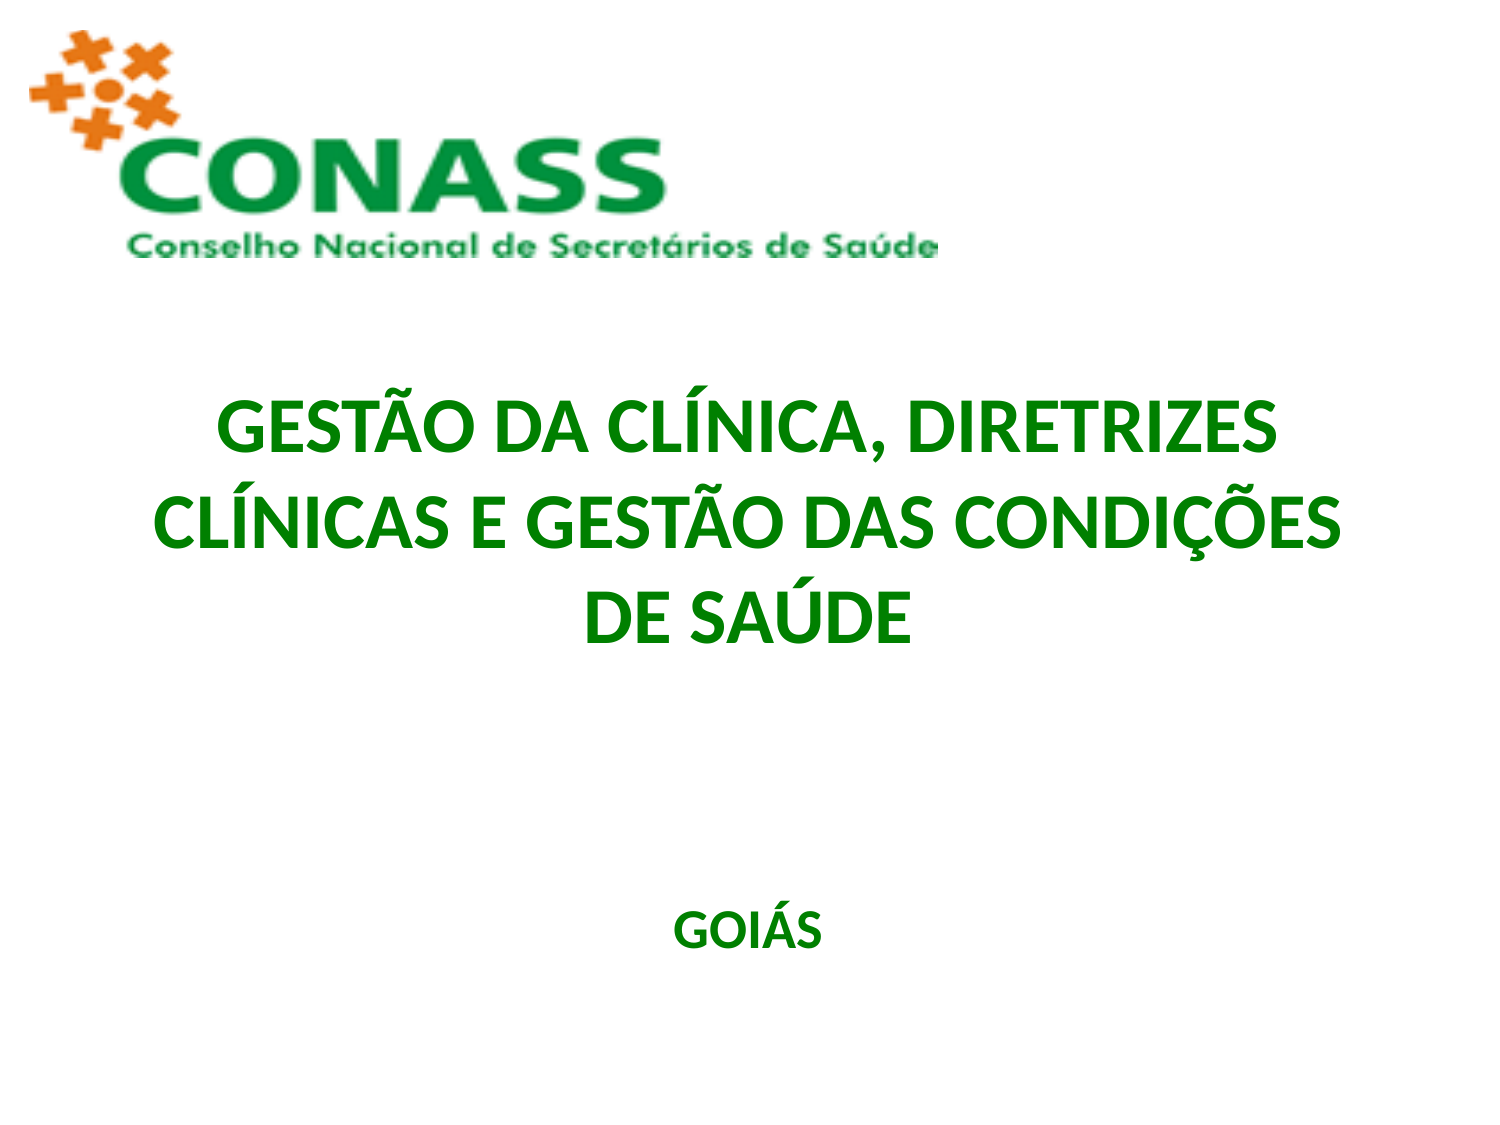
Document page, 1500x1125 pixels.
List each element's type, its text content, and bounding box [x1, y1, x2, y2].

picture [29, 30, 938, 258]
subtitle GESTÃO DA CLÍNICA, DIRETRIZES CLÍNICAS E GESTÃO DAS CONDIÇÕES DE SAÚDE GOIÁS [92, 144, 1405, 1039]
